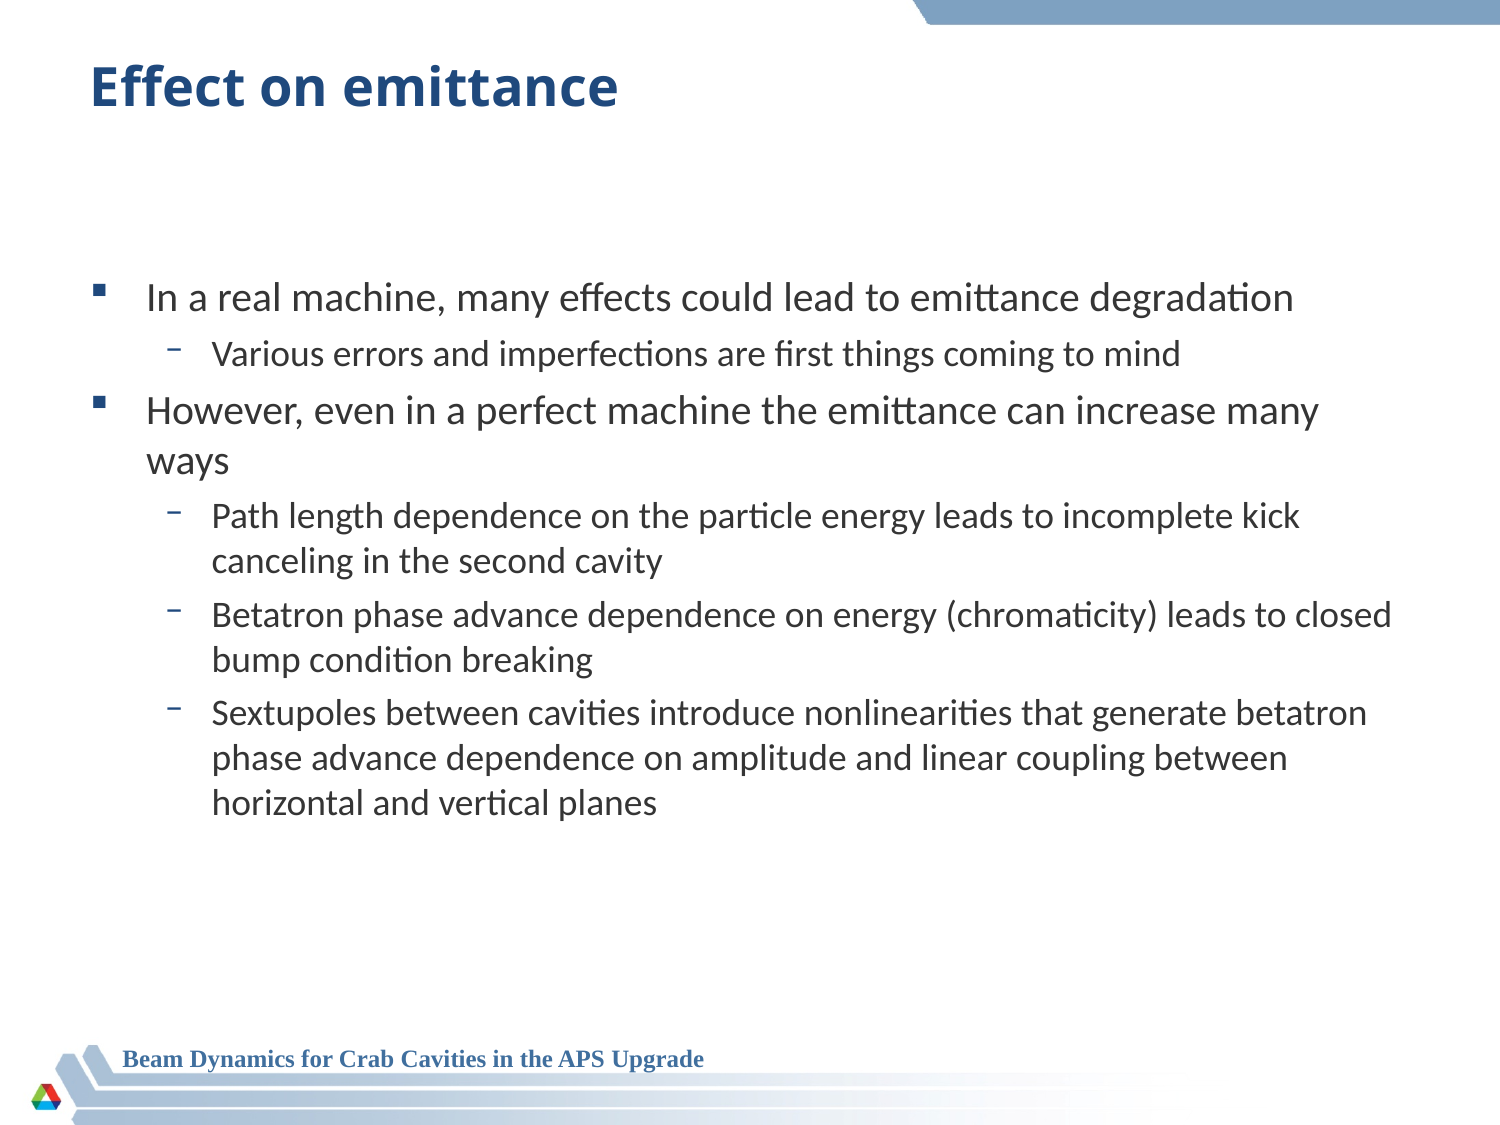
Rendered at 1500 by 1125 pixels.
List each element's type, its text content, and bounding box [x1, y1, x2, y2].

title Effect on emittance [75, 45, 1426, 233]
list In a real machine, many effects could lead to emittance degradation Various errors and imperfections are first things coming to mind However, even in a perfect machine the emittance can increase many ways Path length dependence on the particle energy leads to incomplete kick canceling in the second cavity Betatron phase advance dependence on energy (chromaticity) leads to closed bump condition breaking Sextupoles between cavities introduce nonlinearities that generate betatron phase advance dependence on amplitude and linear coupling between horizontal and vertical planes [75, 262, 1426, 1021]
picture [0, 0, 1500, 26]
picture [0, 1037, 1500, 1125]
